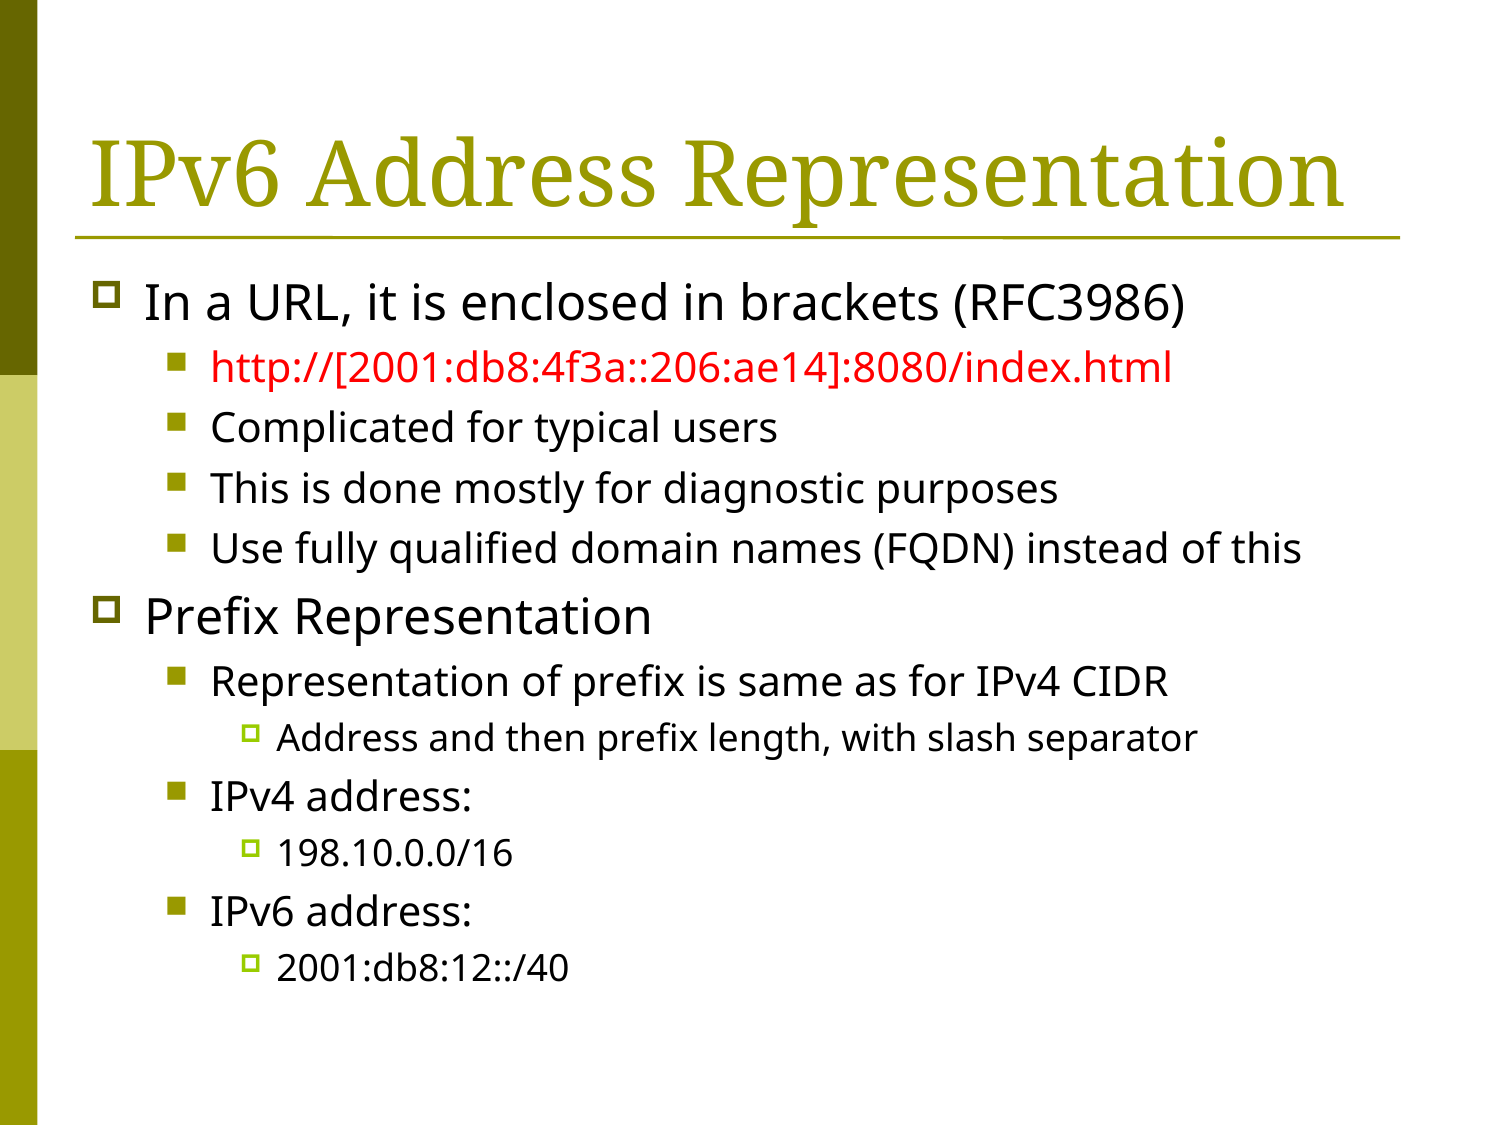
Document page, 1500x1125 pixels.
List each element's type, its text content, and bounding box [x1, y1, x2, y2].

title IPv6 Address Representation [75, 0, 1426, 233]
list In a URL, it is enclosed in brackets (RFC3986)‏ http://[2001:db8:4f3a::206:ae14]:8080/index.html Complicated for typical users This is done mostly for diagnostic purposes Use fully qualified domain names (FQDN)‏ instead of this Prefix Representation Representation of prefix is same as for IPv4 CIDR Address and then prefix length, with slash separator IPv4 address: 198.10.0.0/16 IPv6 address: 2001:db8:12::/40 [75, 262, 1426, 1006]
